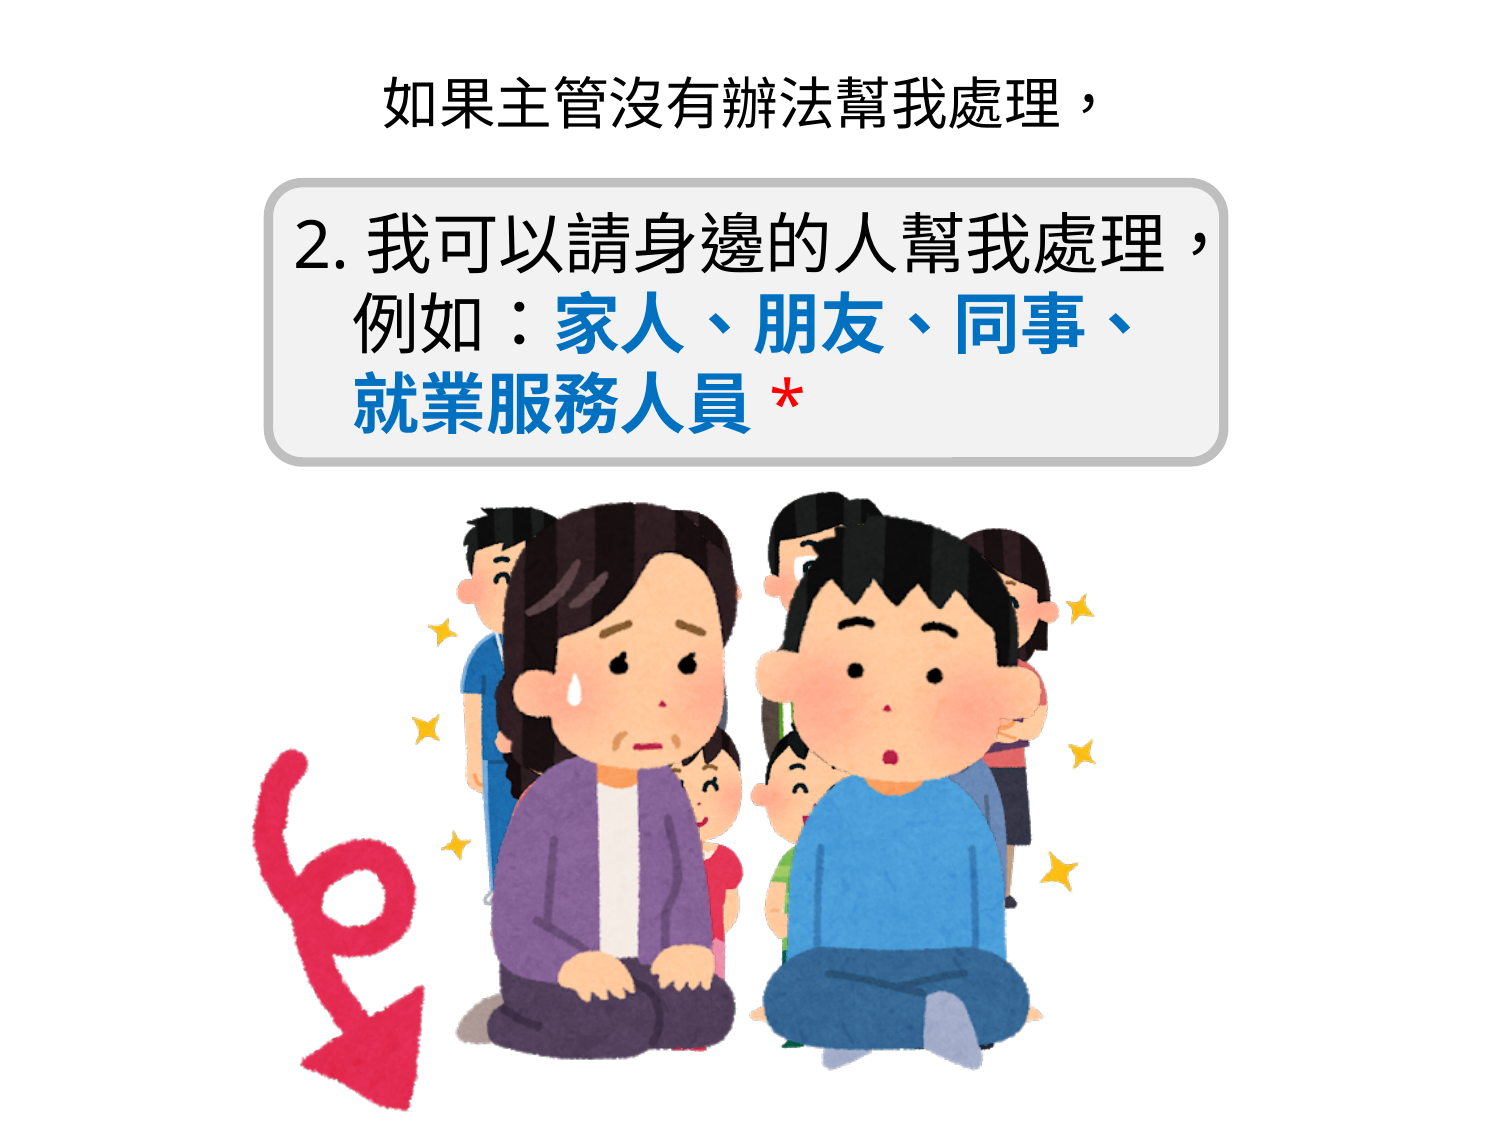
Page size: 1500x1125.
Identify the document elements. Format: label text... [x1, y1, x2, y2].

text_box 2.我可以請身邊的人幫我處理，例如：家人、朋友、同事、就業服務人員* [268, 182, 1224, 462]
title 如果主管沒有辦法幫我處理， [103, 59, 1397, 144]
picture [111, 479, 1113, 1125]
